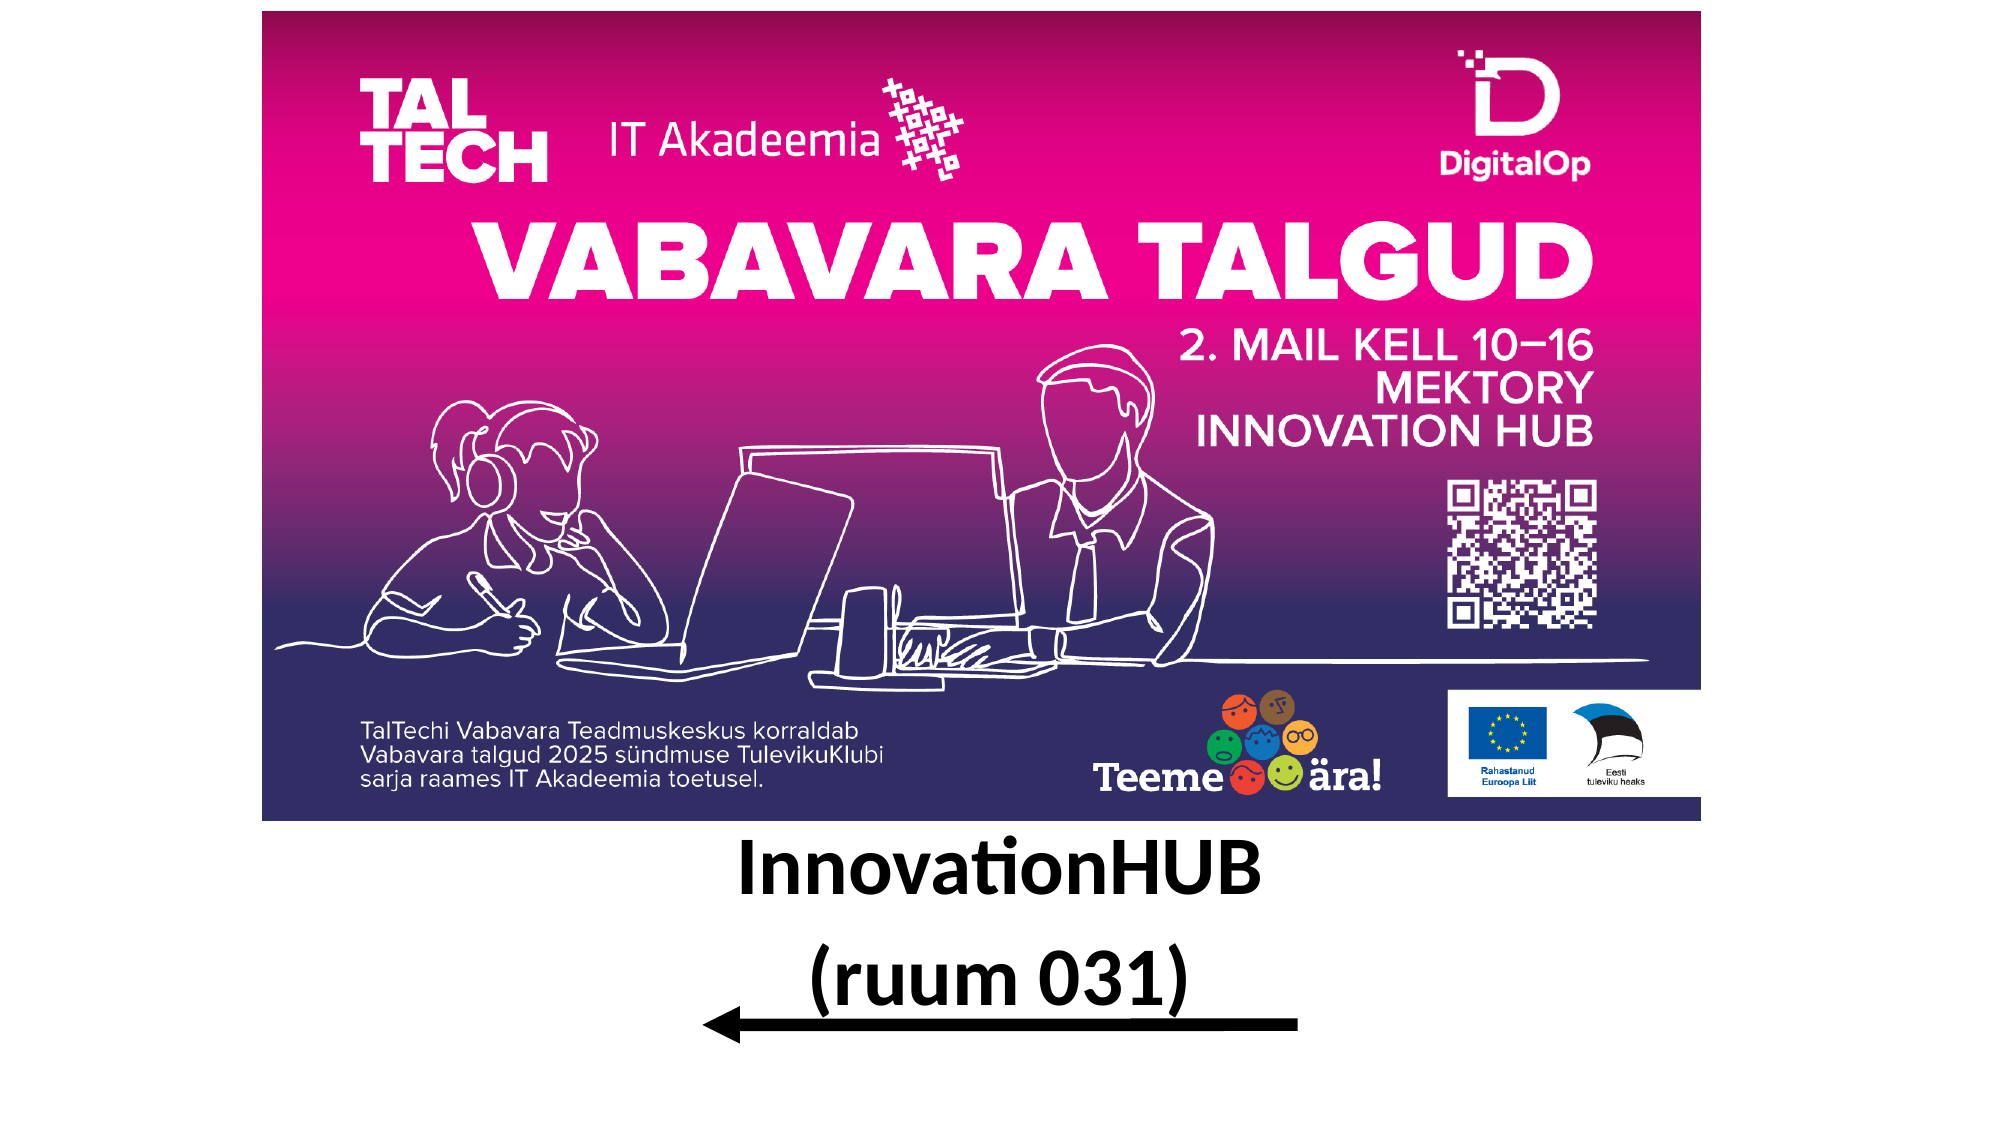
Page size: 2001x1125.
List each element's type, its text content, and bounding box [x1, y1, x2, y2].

picture [262, 11, 1701, 821]
subtitle InnovationHUB (ruum 031) [249, 814, 1750, 1072]
